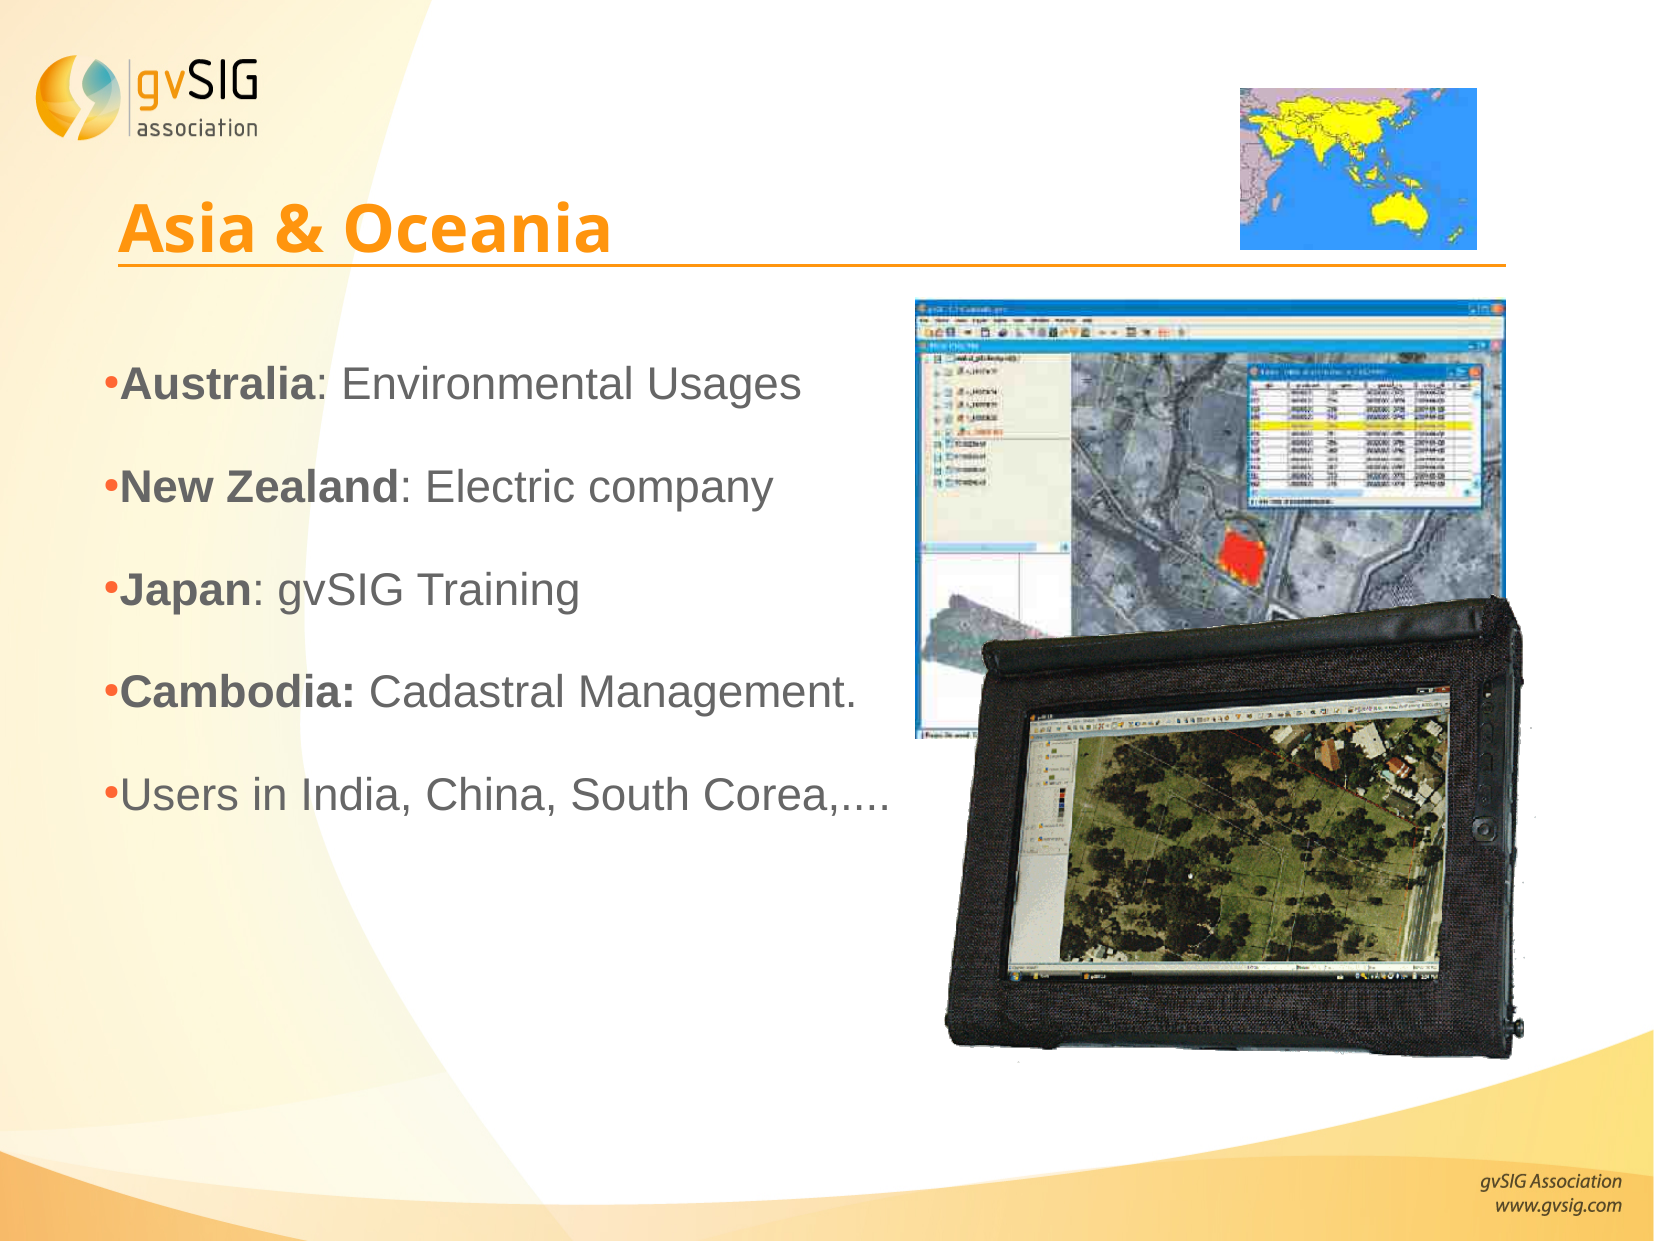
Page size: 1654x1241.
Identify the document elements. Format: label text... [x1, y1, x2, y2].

text_box Australia: Environmental Usages New Zealand: Electric company Japan: gvSIG Training Cambodia: Cadastral Management. Users in India, China, South Corea,.... [88, 295, 1004, 1152]
title Asia & Oceania [118, 177, 1607, 276]
picture [0, 0, 1654, 1241]
